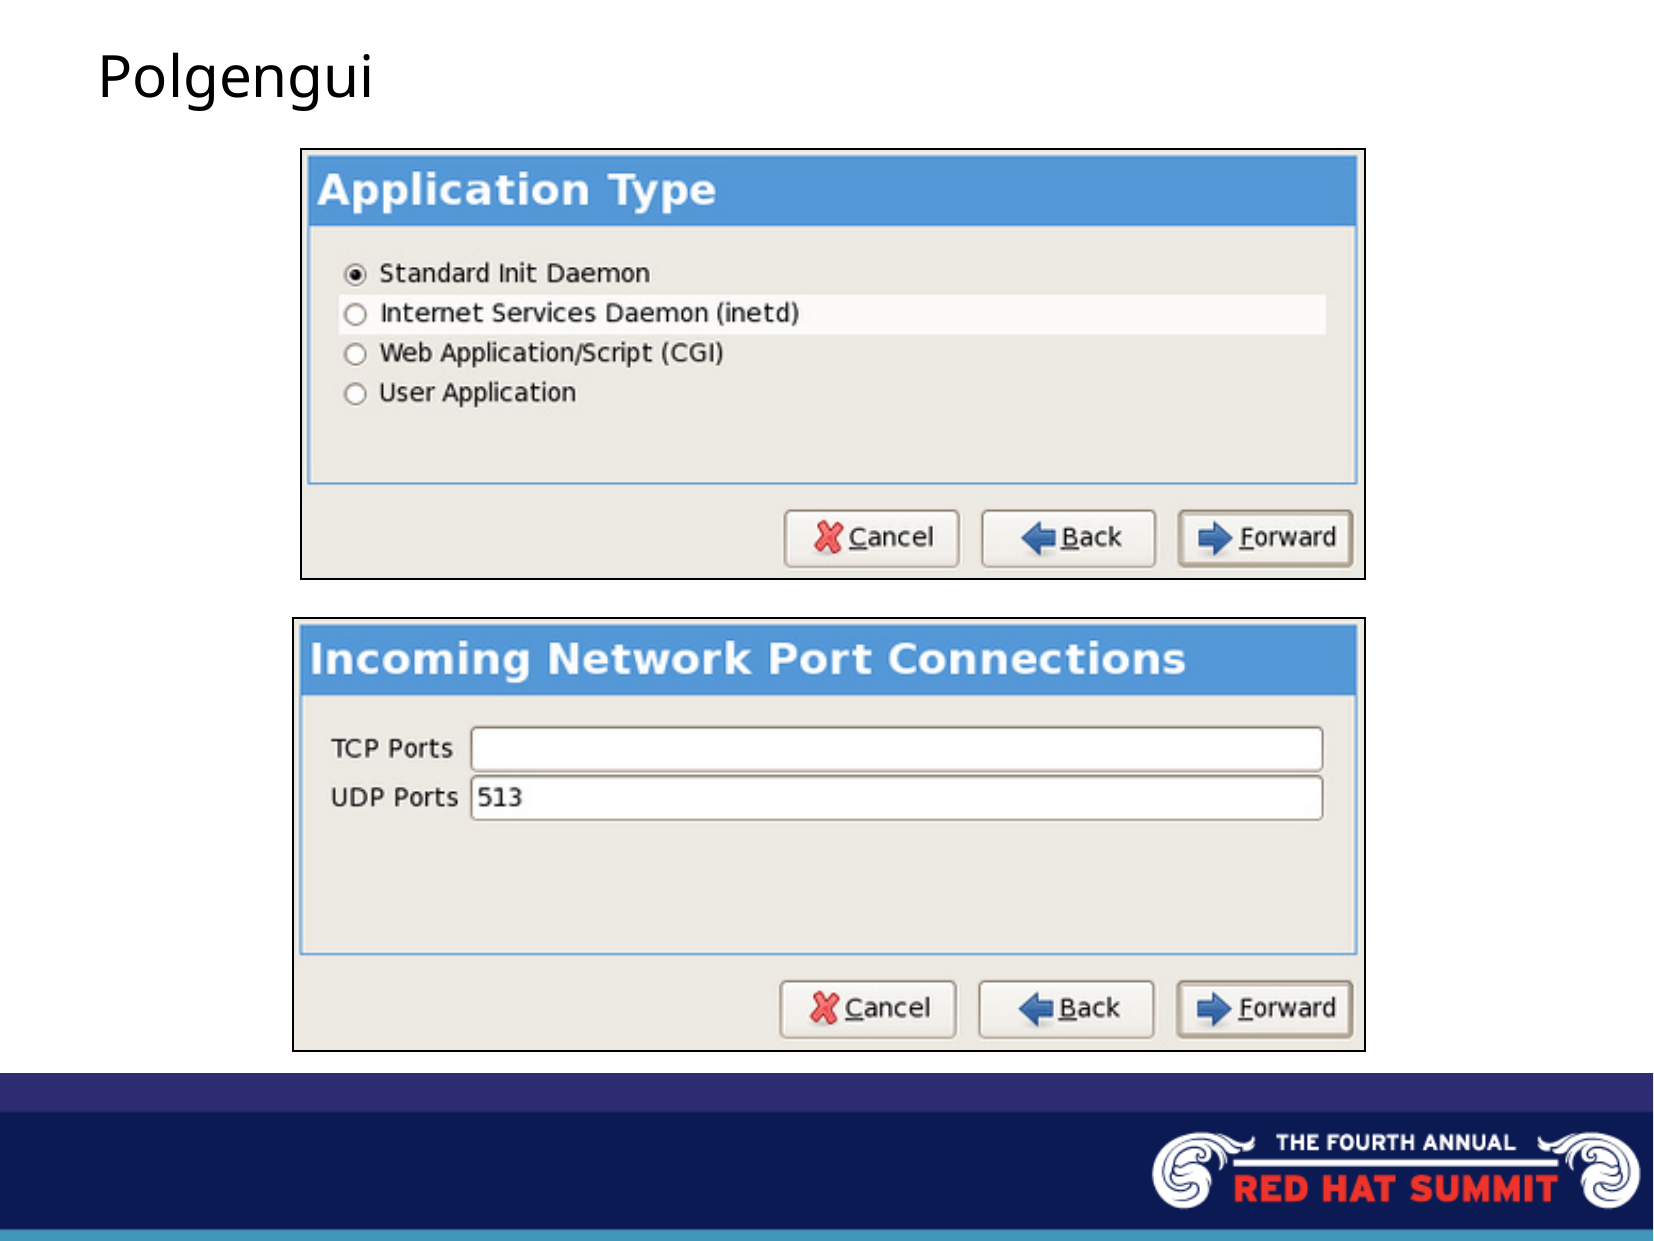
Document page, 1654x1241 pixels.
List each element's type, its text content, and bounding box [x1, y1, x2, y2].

picture [0, 1073, 1654, 1241]
picture [301, 150, 1365, 579]
picture [293, 618, 1365, 1051]
title Polgengui [82, 0, 1571, 151]
